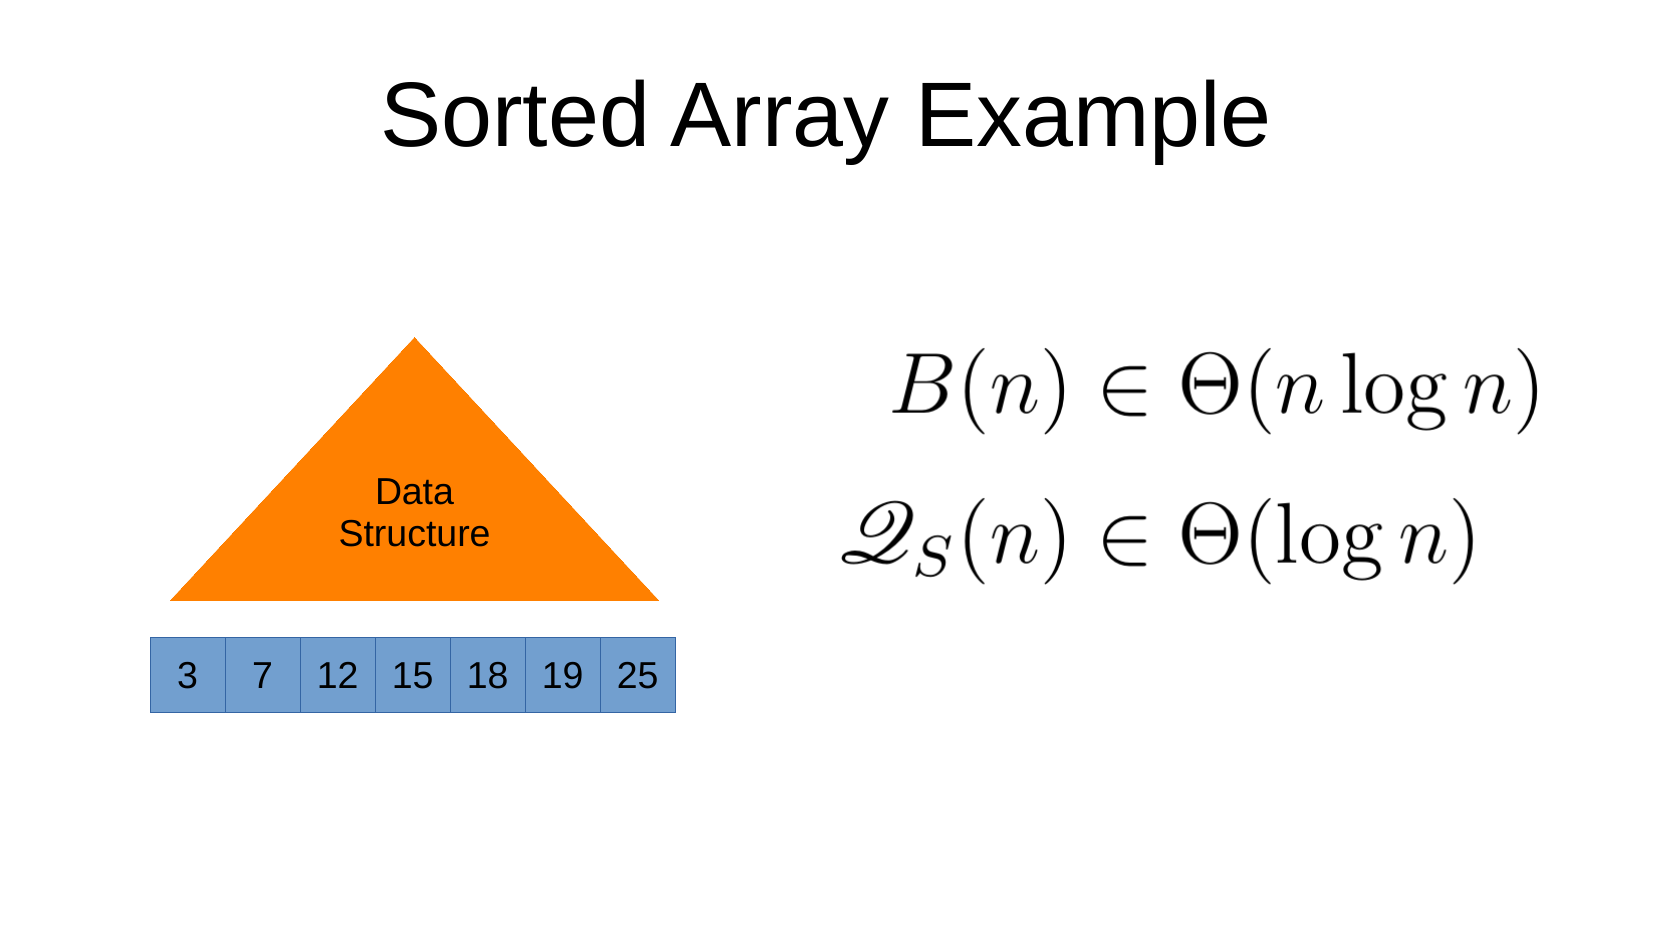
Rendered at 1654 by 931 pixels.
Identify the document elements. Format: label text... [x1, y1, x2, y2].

title Sorted Array Example [82, 37, 1571, 193]
text_box 18 [451, 637, 525, 713]
text_box 19 [525, 637, 601, 713]
text_box 7 [225, 637, 301, 713]
text_box 25 [601, 637, 676, 713]
text_box 12 [301, 637, 375, 713]
text_box 15 [375, 637, 451, 713]
picture [825, 310, 1559, 620]
text_box 3 [150, 637, 225, 713]
text_box Data Structure [170, 337, 659, 601]
